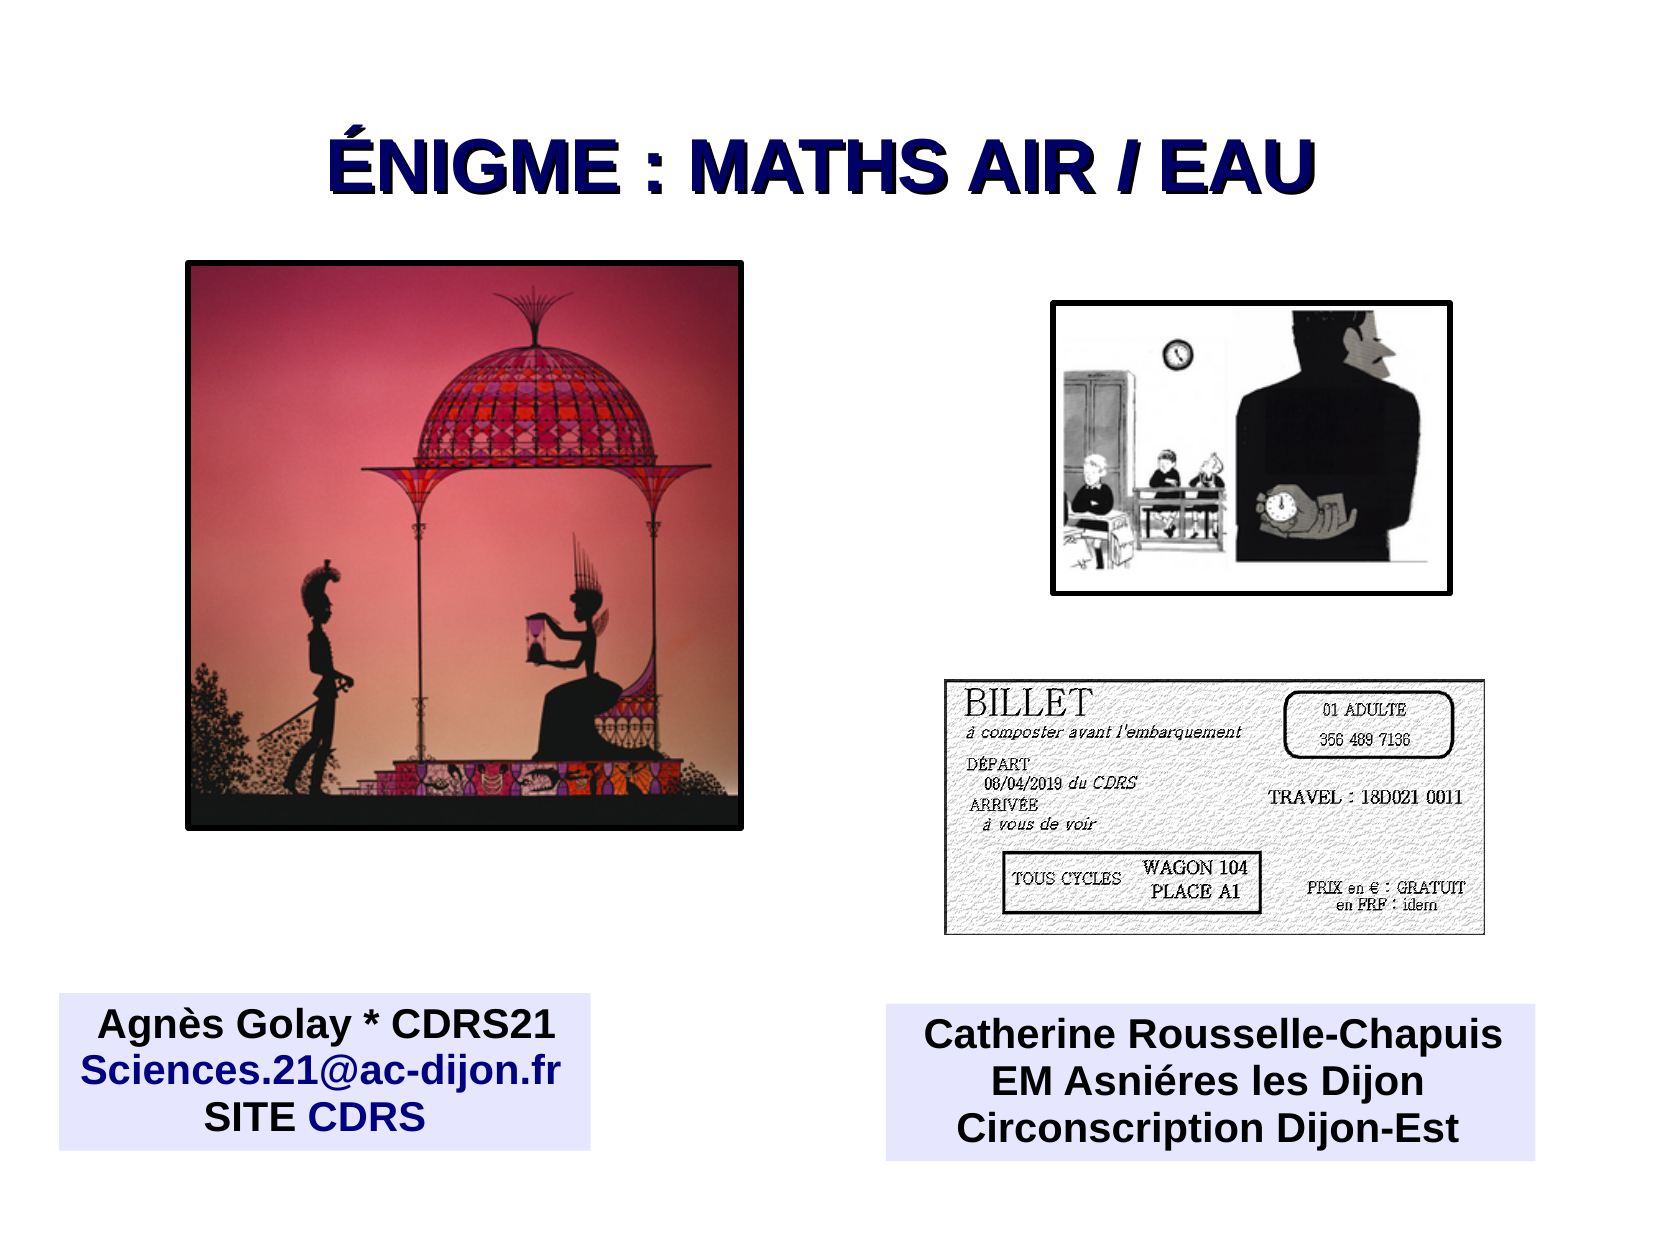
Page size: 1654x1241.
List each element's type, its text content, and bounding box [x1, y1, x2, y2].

picture [191, 265, 739, 826]
text_box Catherine Rousselle-Chapuis EM Asniéres les Dijon Circonscription Dijon-Est [885, 1003, 1536, 1162]
text_box ÉNIGME : MATHS AIR I EAU [59, 31, 1625, 336]
picture [1056, 306, 1447, 591]
text_box Agnès Golay * CDRS21 Sciences.21@ac-dijon.fr SITE CDRS [59, 993, 591, 1151]
picture [944, 679, 1485, 935]
